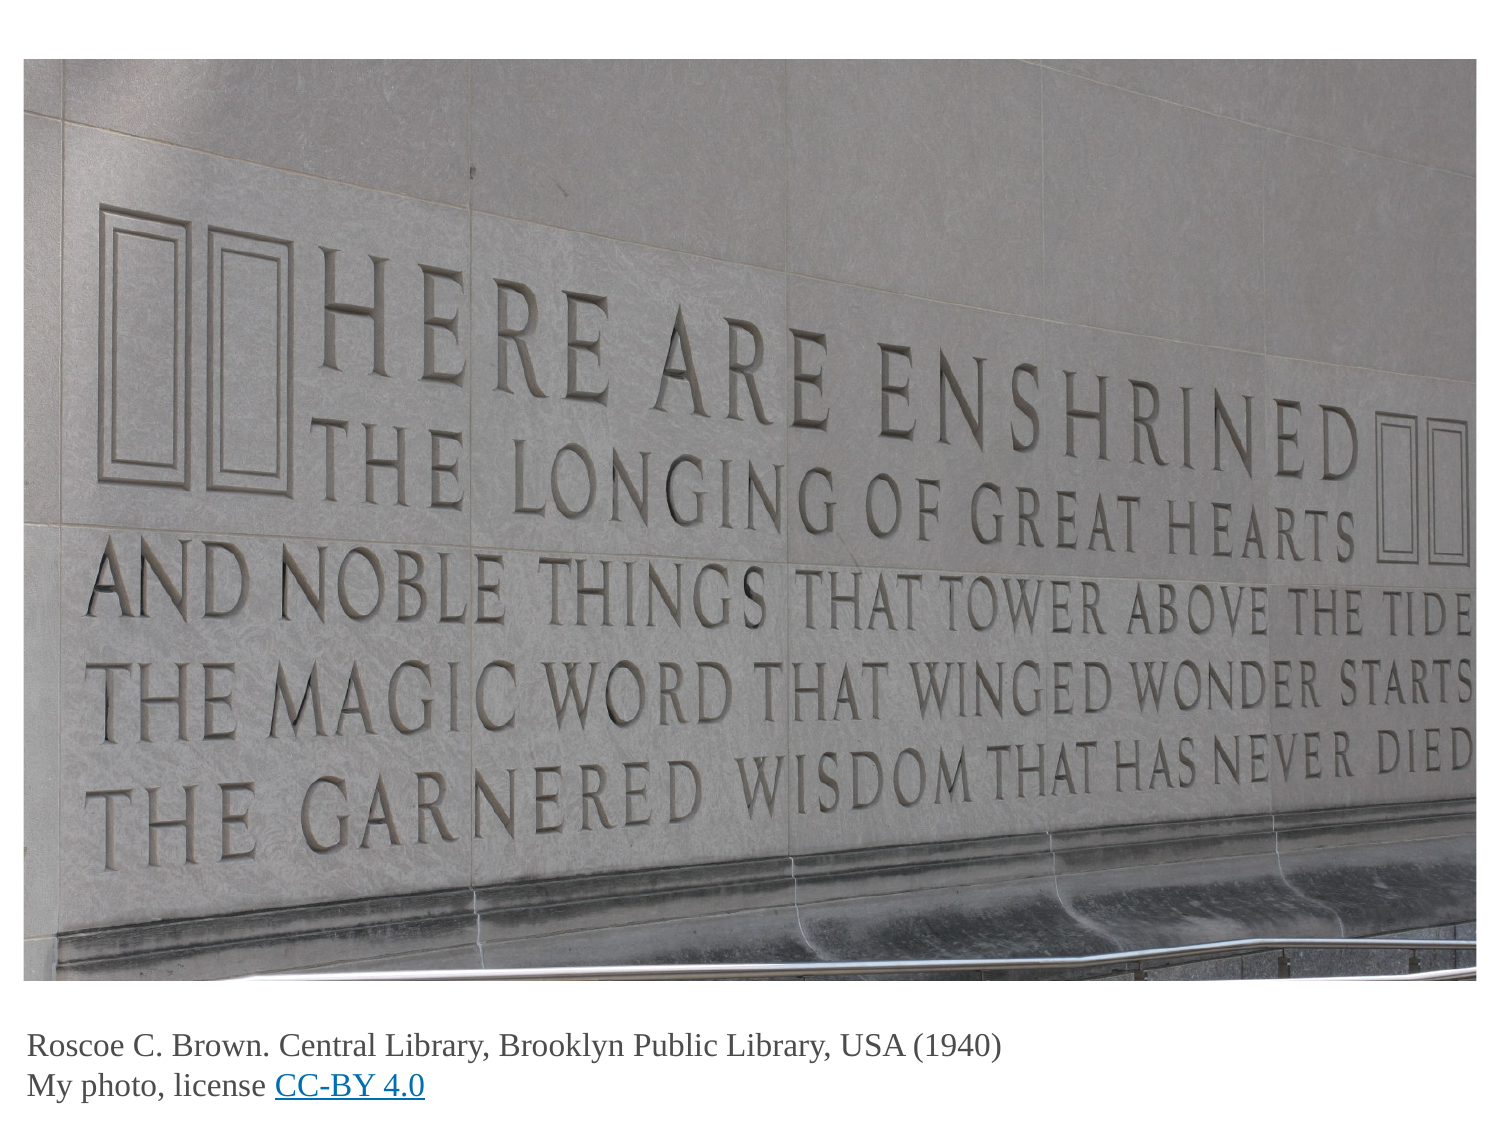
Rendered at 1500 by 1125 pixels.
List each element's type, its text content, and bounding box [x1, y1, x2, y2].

text_box Roscoe C. Brown. Central Library, Brooklyn Public Library, USA (1940) My photo, license CC-BY 4.0 [11, 1015, 1465, 1111]
picture [23, 59, 1477, 981]
